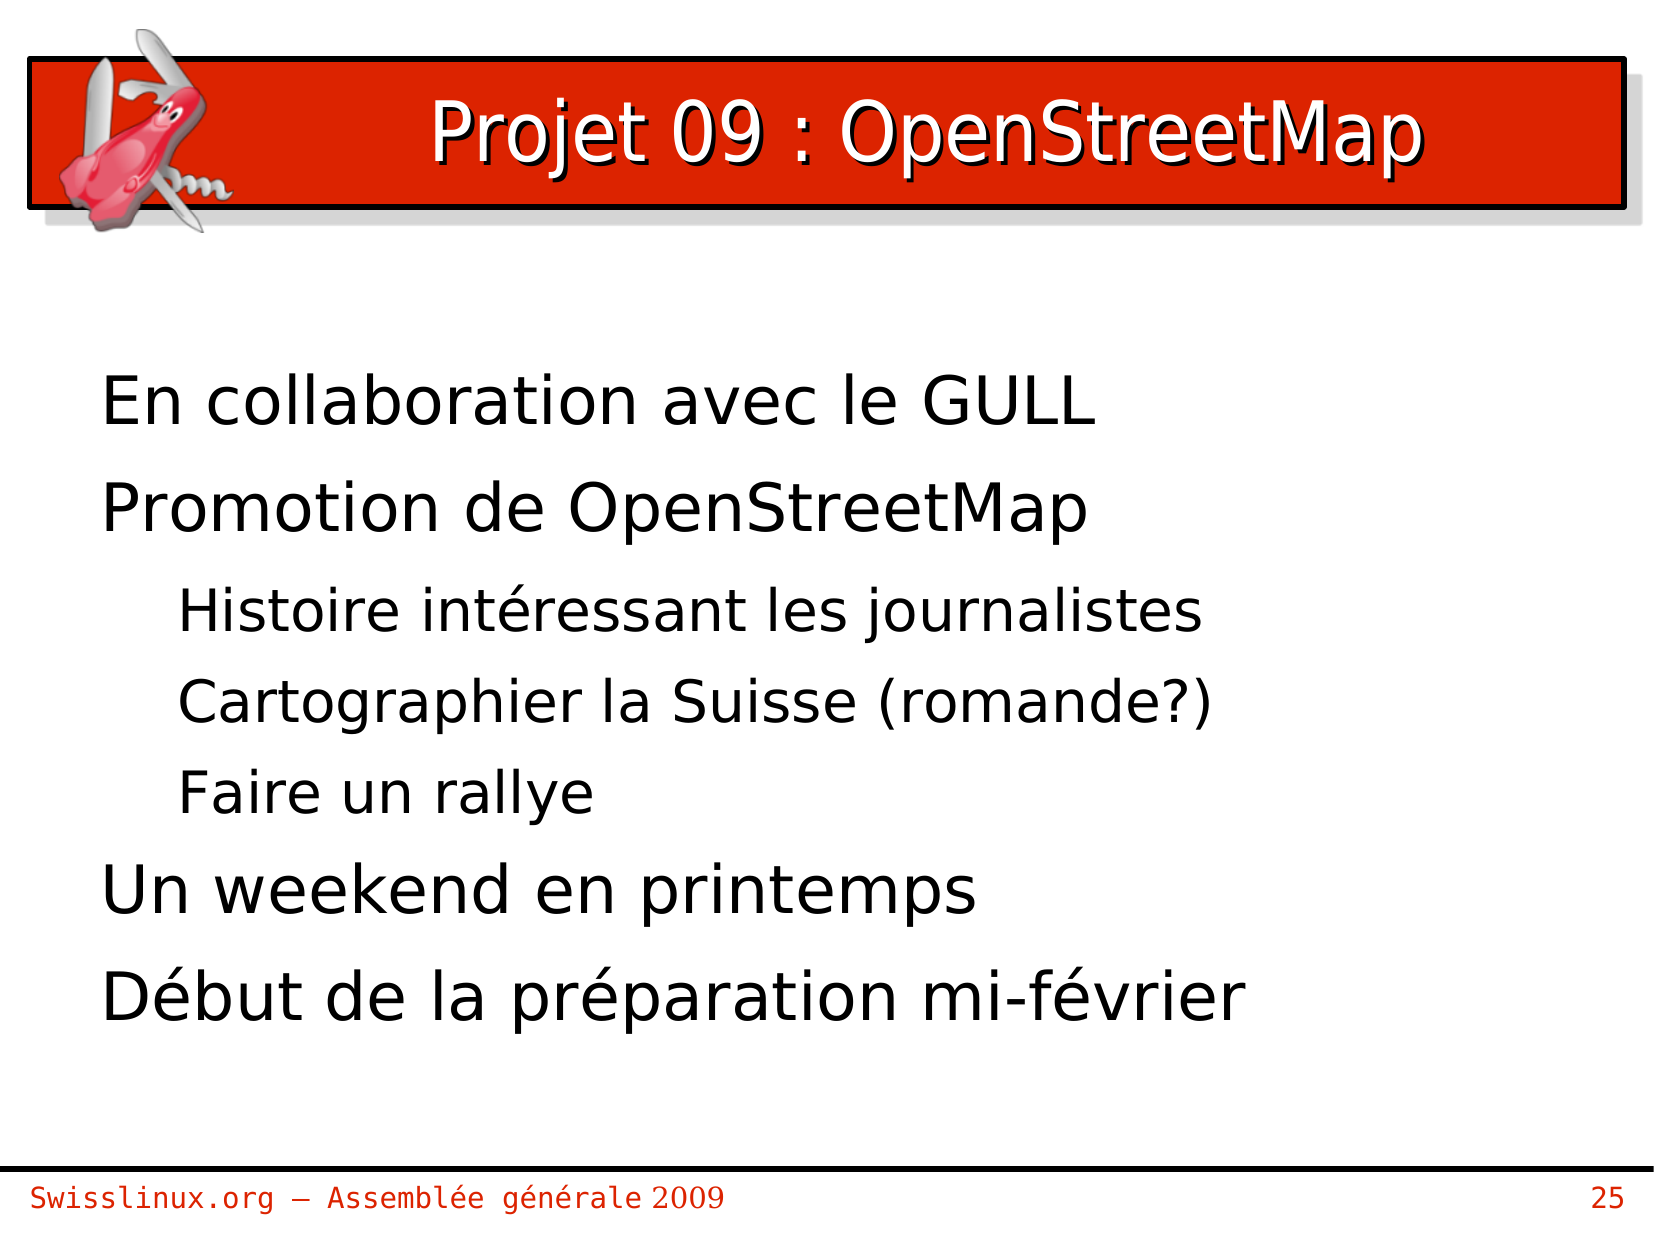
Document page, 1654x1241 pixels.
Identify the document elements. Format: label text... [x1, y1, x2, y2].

list En collaboration avec le GULL Promotion de OpenStreetMap Histoire intéressant les journalistes Cartographier la Suisse (romande?) Faire un rallye Un weekend en printemps Début de la préparation mi-février [82, 297, 1571, 1102]
title Projet 09 : OpenStreetMap [259, 84, 1595, 182]
picture [59, 29, 234, 233]
